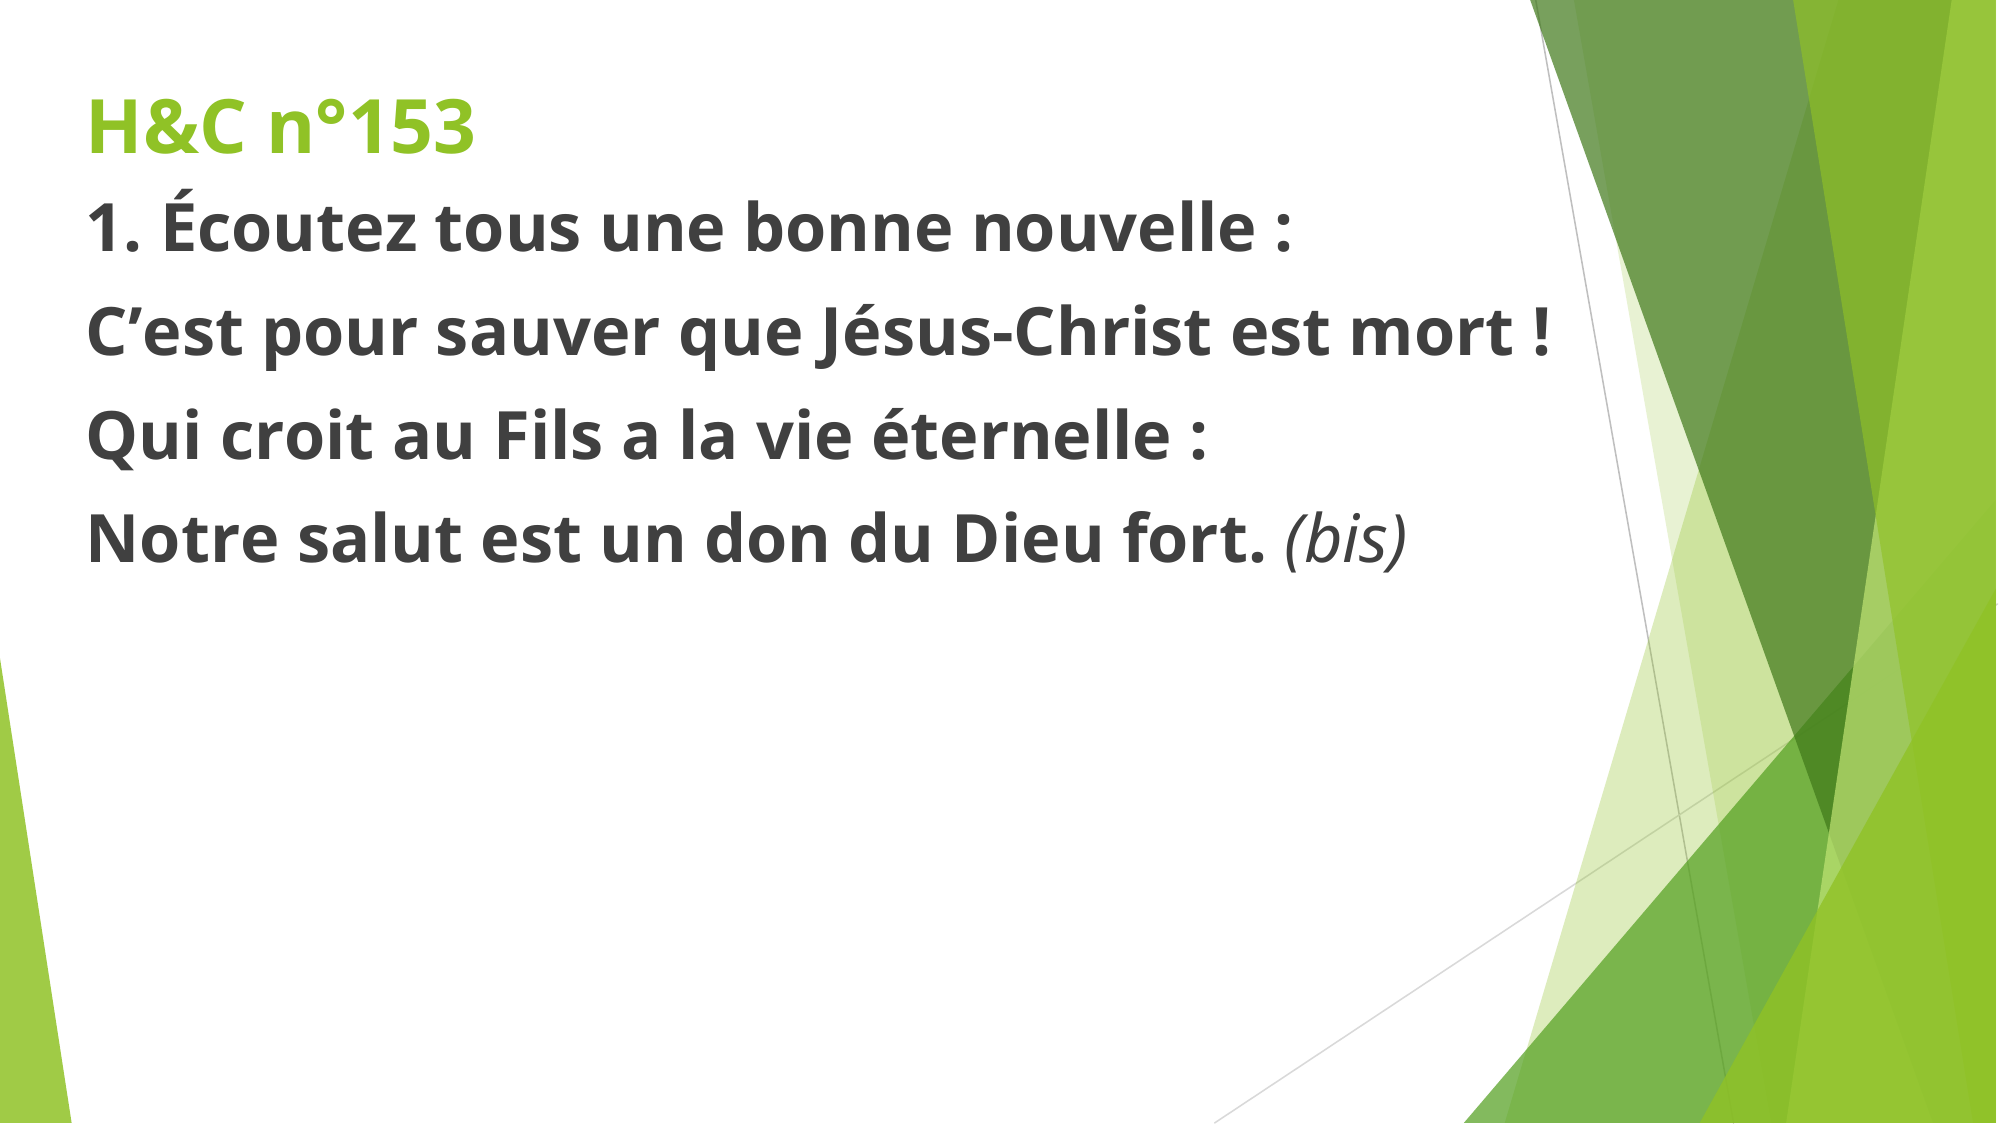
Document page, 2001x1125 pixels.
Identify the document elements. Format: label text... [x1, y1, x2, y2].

text_box H&C n°153 [70, 70, 1522, 165]
text_box 1. Écoutez tous une bonne nouvelle : C’est pour sauver que Jésus-Christ est mort ! Qui croit au Fils a la vie éternelle : Notre salut est un don du Dieu fort. (bis) [70, 165, 2001, 1037]
